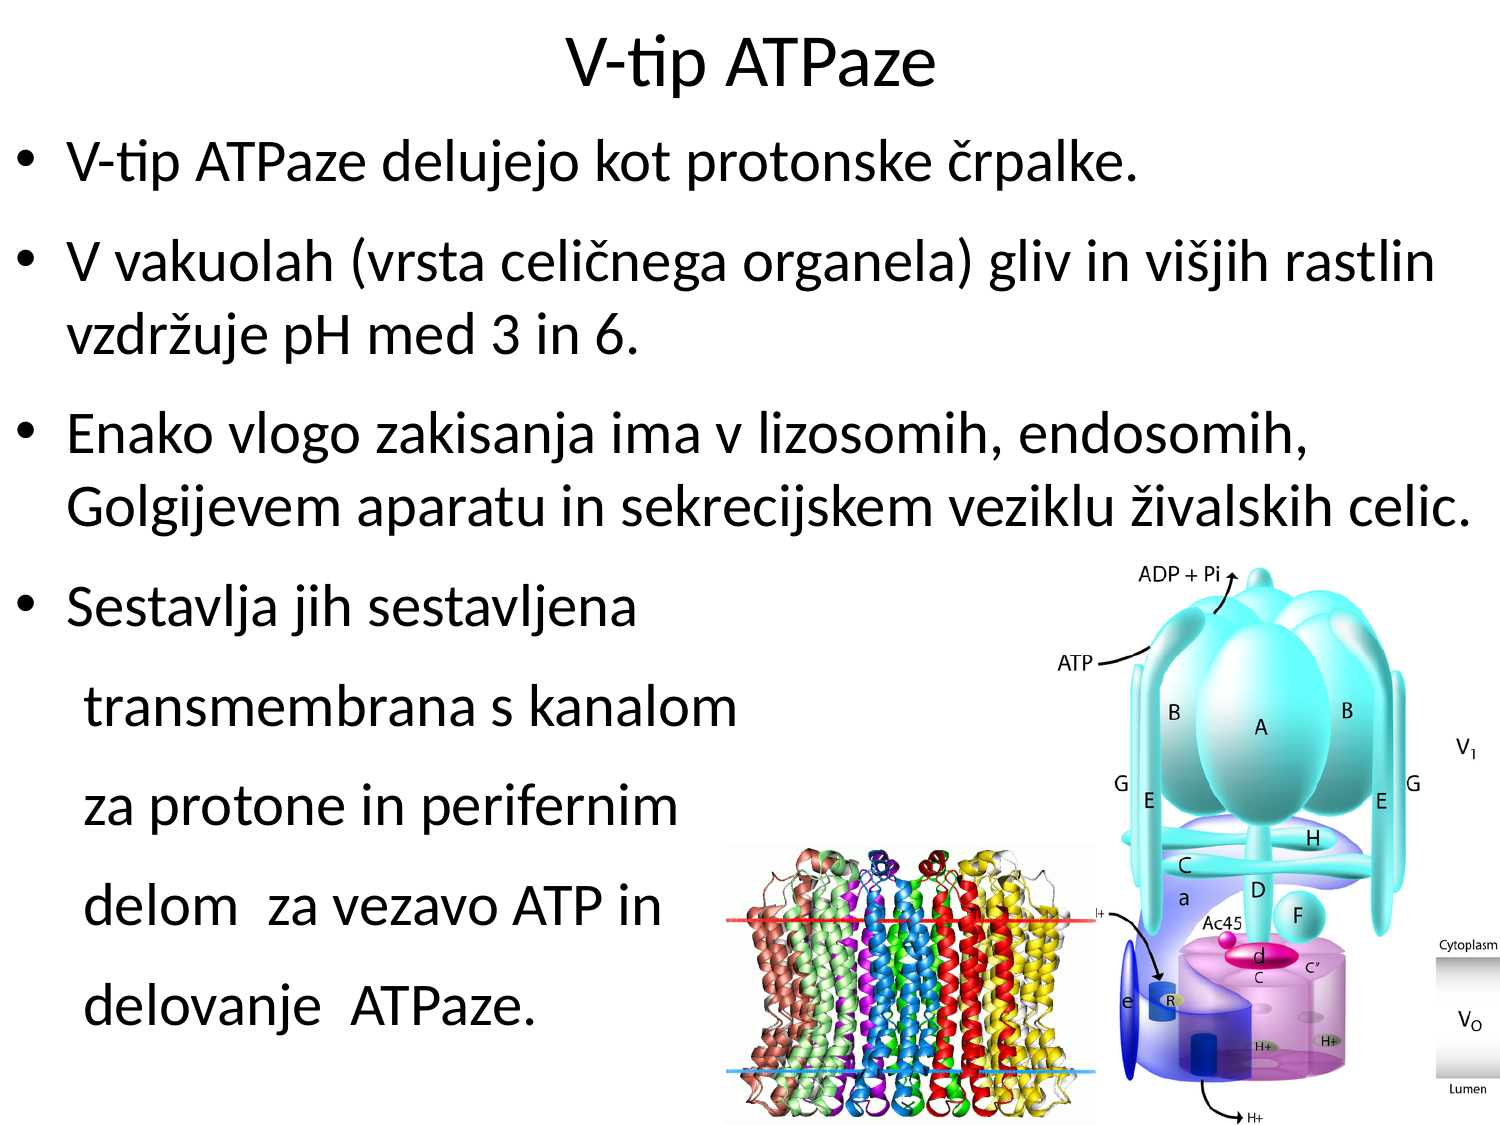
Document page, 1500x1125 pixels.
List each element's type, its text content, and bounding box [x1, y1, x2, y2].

title V-tip ATPaze [76, 0, 1427, 113]
list V-tip ATPaze delujejo kot protonske črpalke. V vakuolah (vrsta celičnega organela) gliv in višjih rastlin vzdržuje pH med 3 in 6. Enako vlogo zakisanja ima v lizosomih, endosomih, Golgijevem aparatu in sekrecijskem veziklu živalskih celic. Sestavlja jih sestavljena transmembrana s kanalom za protone in perifernim delom za vezavo ATP in delovanje ATPaze. [0, 113, 1500, 1125]
picture [726, 843, 1096, 1125]
